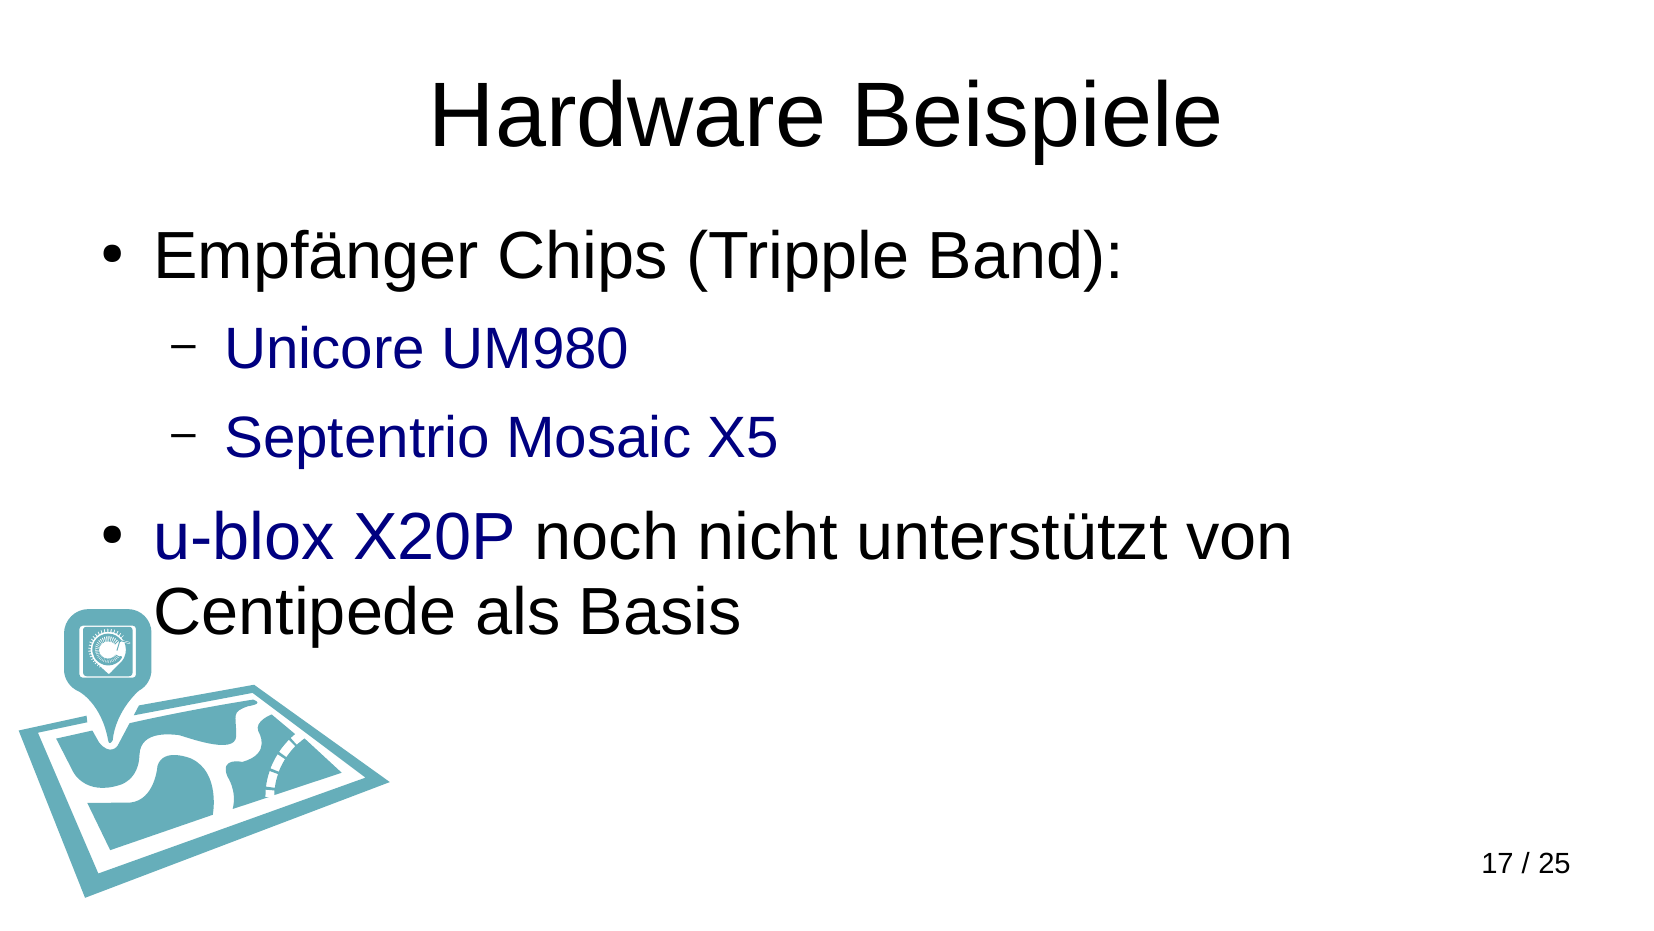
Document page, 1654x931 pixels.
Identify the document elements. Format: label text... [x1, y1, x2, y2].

list Empfänger Chips (Tripple Band): Unicore UM980 Septentrio Mosaic X5 u-blox X20P noch nicht unterstützt von Centipede als Basis [82, 217, 1571, 758]
title Hardware Beispiele [82, 37, 1571, 193]
